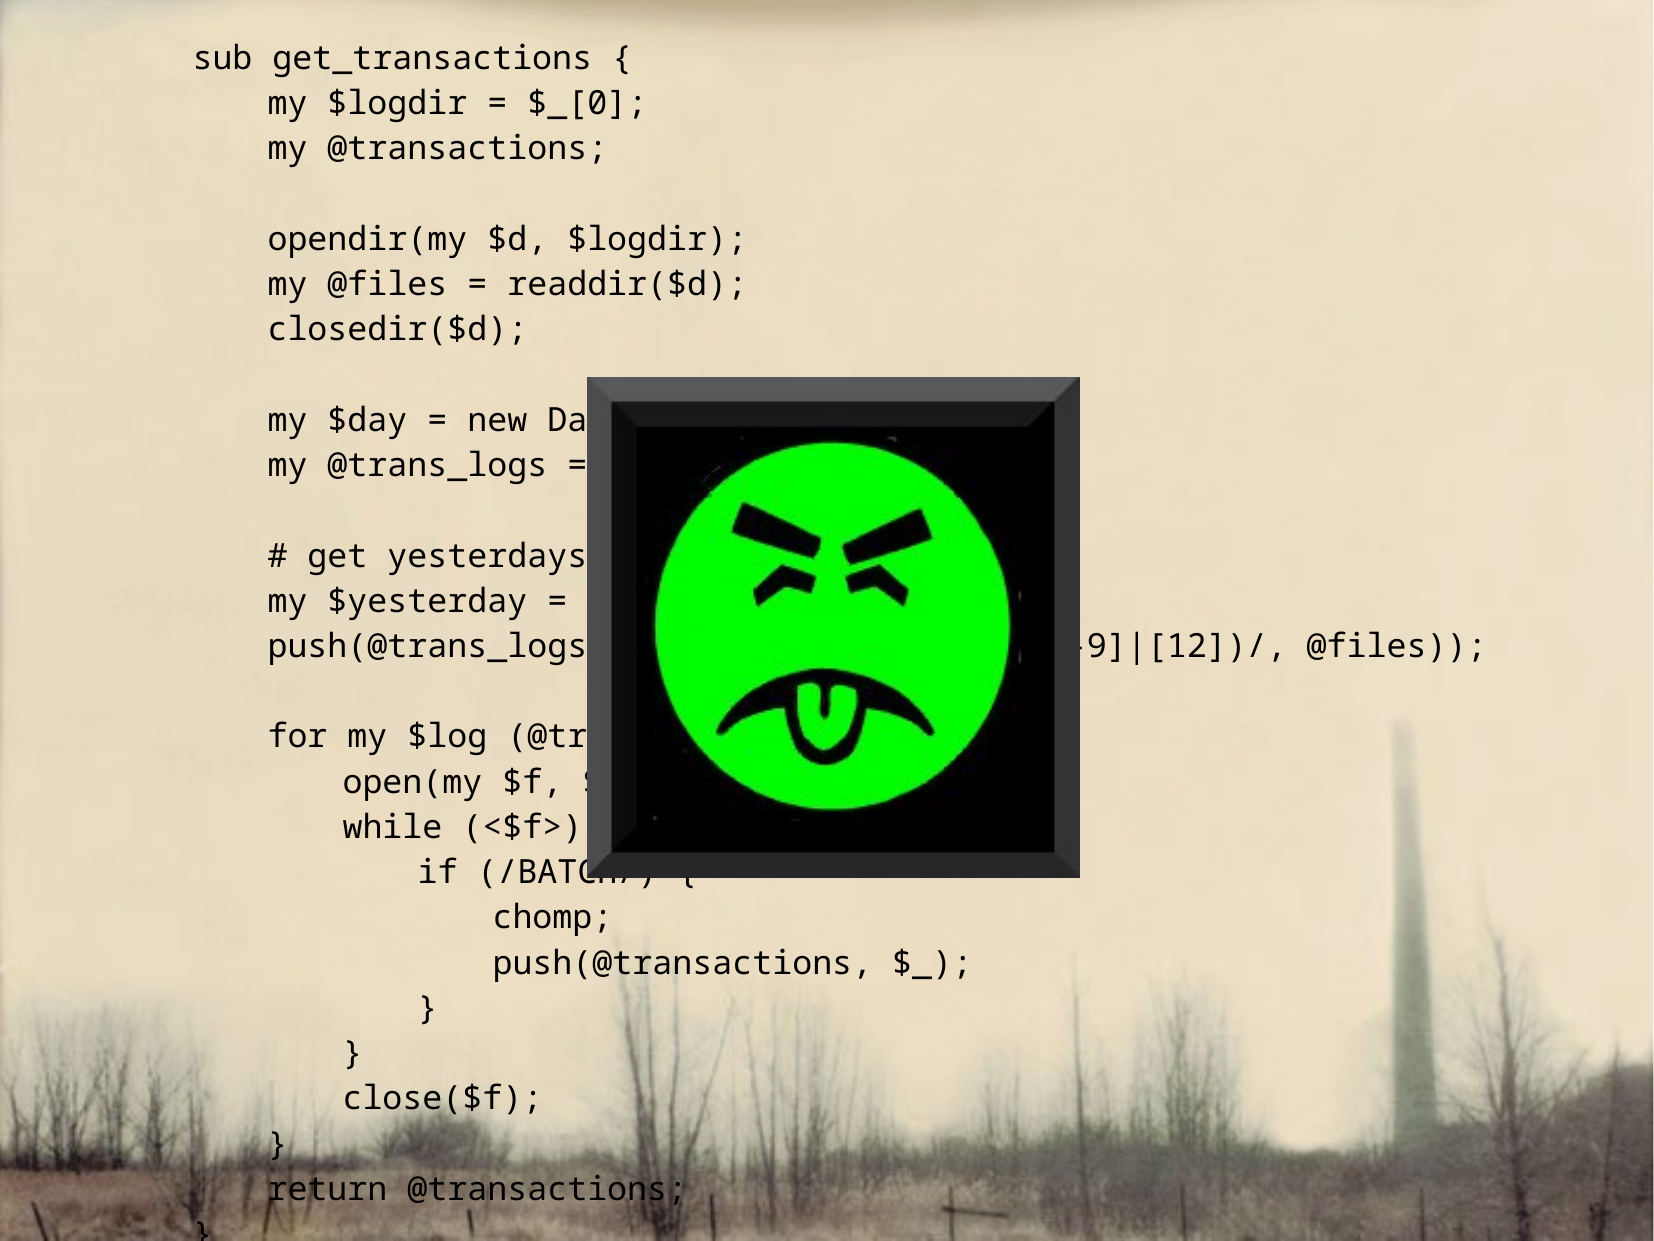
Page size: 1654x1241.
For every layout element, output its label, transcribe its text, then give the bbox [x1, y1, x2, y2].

picture [0, 0, 1654, 1241]
text_box sub get_transactions { my $logdir = $_[0]; my @transactions; opendir(my $d, $logdir); my @files = readdir($d); closedir($d); my $day = new Date::Simple; my @trans_logs = grep(/$day/, @files); # get yesterdays logs after 6am my $yesterday = $day - 1; push(@trans_logs, grep(/$yesterday\_(0[6-9]|[12])/, @files)); for my $log (@trans_logs) { open(my $f, $log); while (<$f>) { if (/BATCH/) { chomp; push(@transactions, $_); } } close($f); } return @transactions; } [192, 33, 1574, 1085]
